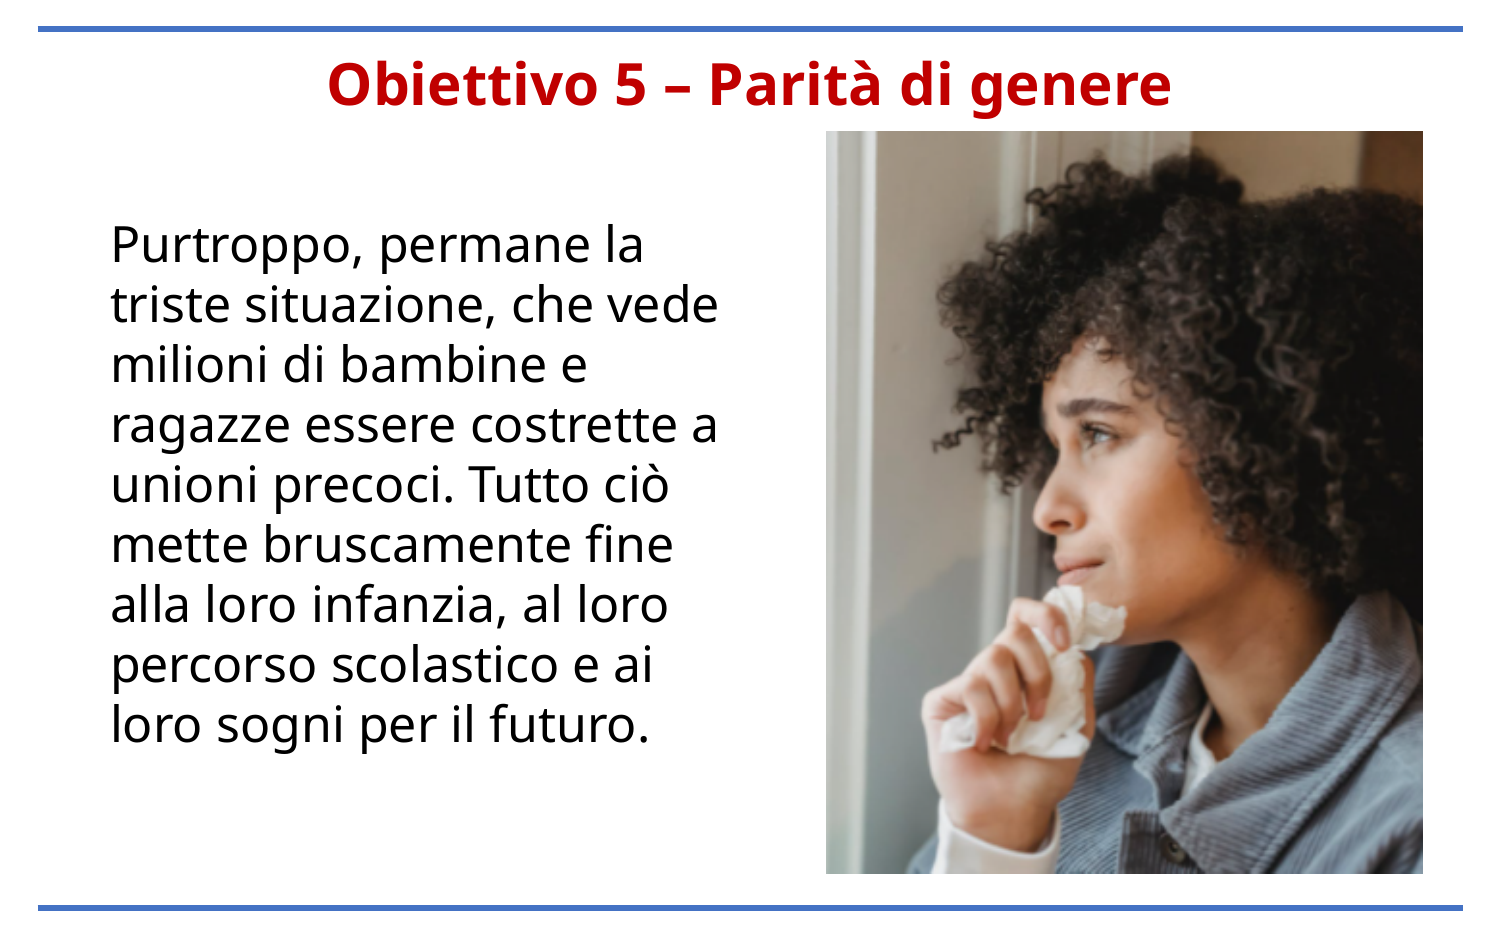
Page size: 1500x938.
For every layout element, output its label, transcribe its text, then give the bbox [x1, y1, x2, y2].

picture [826, 131, 1423, 874]
title Obiettivo 5 – Parità di genere [0, 47, 1500, 104]
text_box Purtroppo, permane la triste situazione, che vede milioni di bambine e ragazze essere costrette a unioni precoci. Tutto ciò mette bruscamente fine alla loro infanzia, al loro percorso scolastico e ai loro sogni per il futuro. [95, 145, 769, 827]
